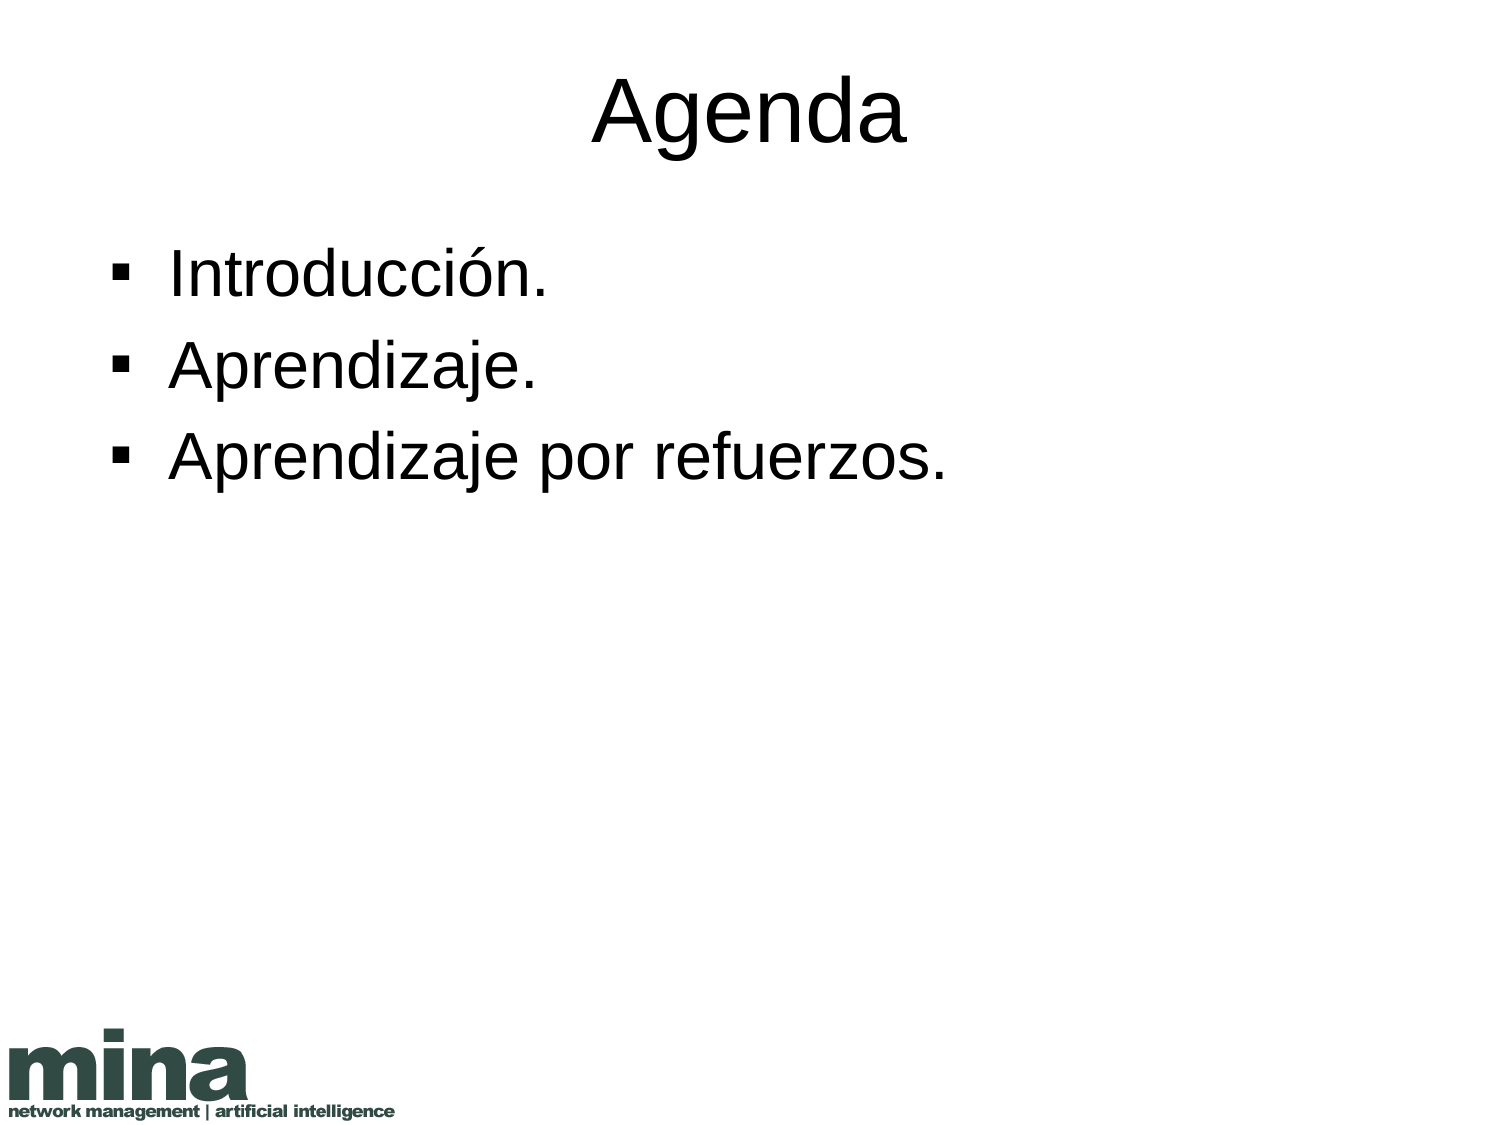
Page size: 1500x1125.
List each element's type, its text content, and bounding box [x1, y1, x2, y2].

list Introducción. Aprendizaje. Aprendizaje por refuerzos. [112, 236, 1388, 897]
picture [0, 1022, 402, 1125]
title Agenda [112, 0, 1388, 221]
